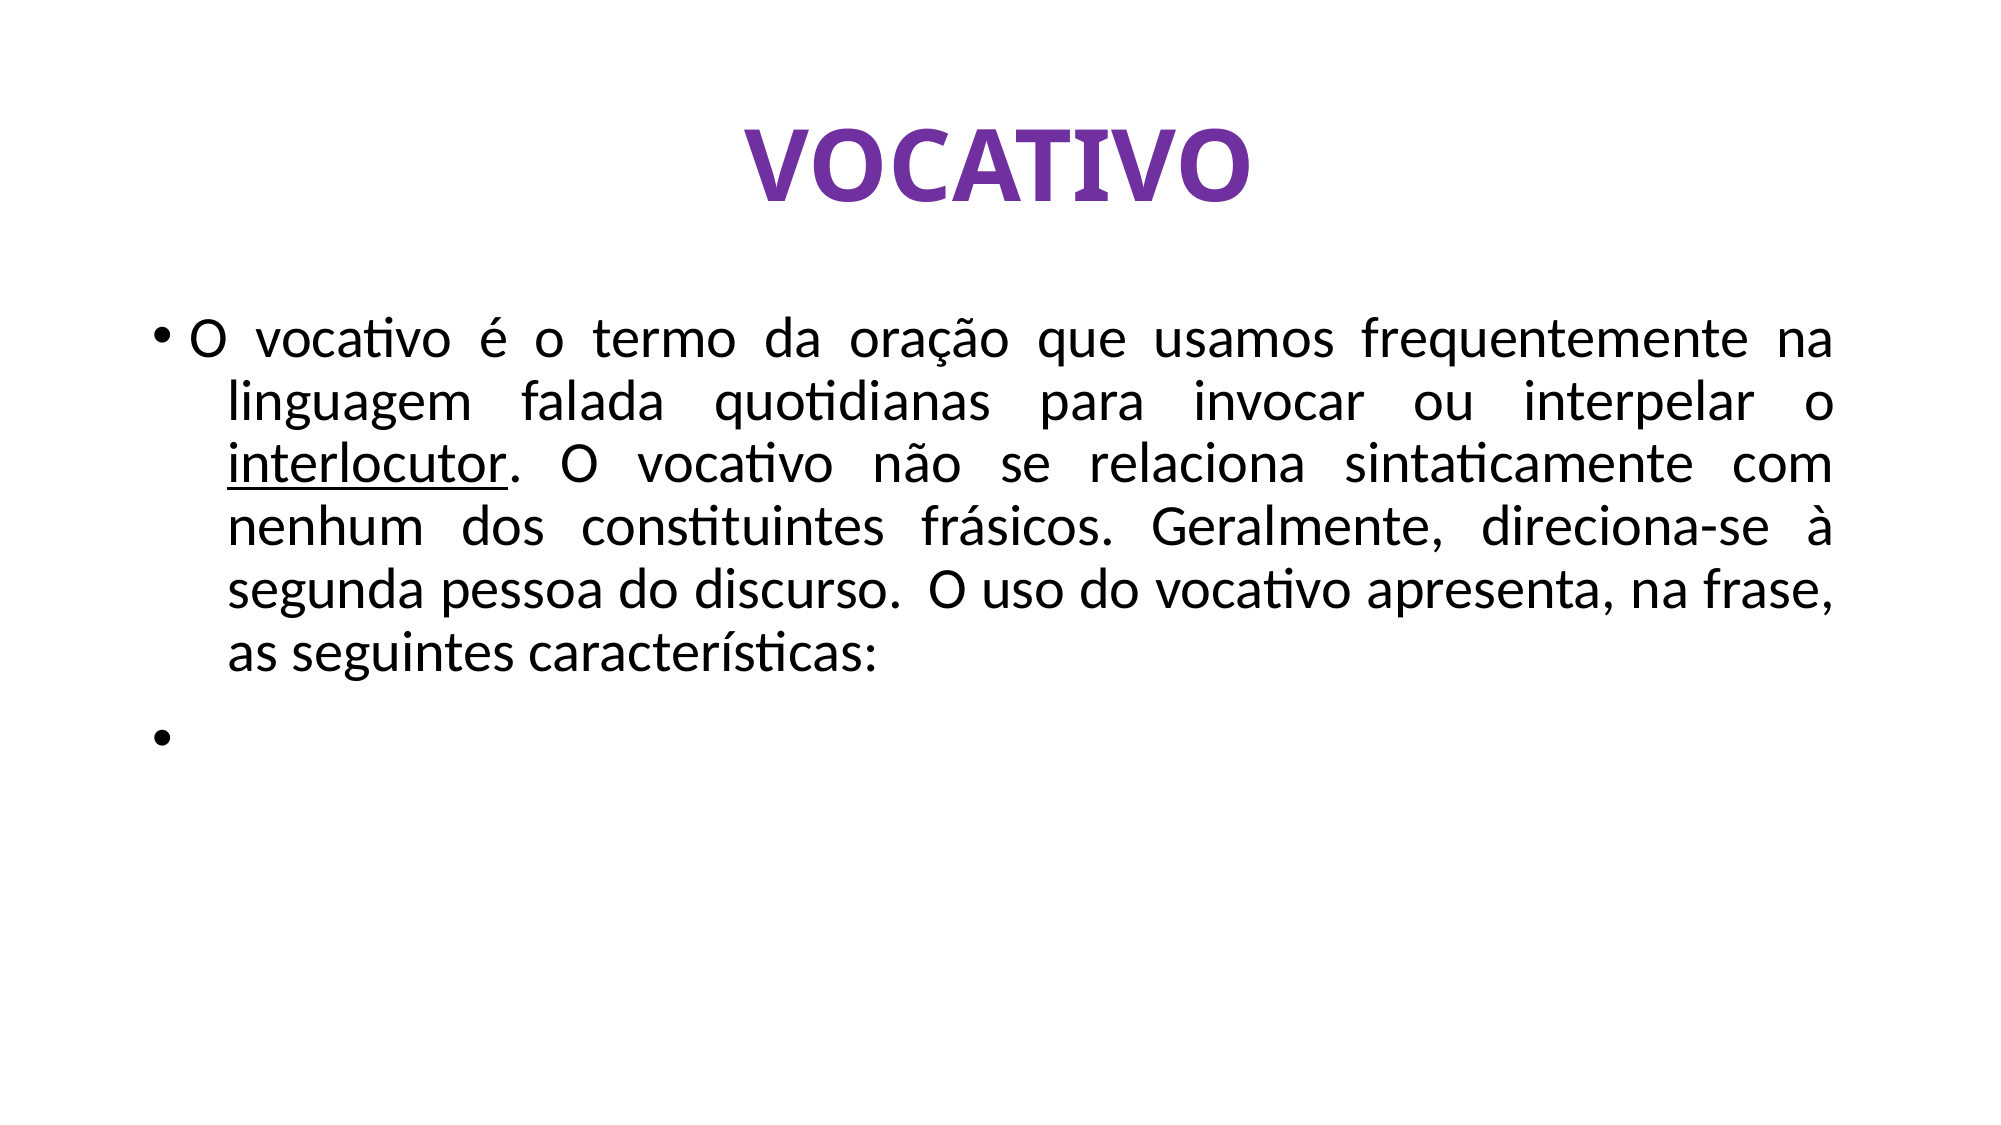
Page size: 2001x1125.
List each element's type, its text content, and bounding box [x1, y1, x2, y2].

title VOCATIVO [137, 59, 1863, 278]
list O vocativo é o termo da oração que usamos frequentemente na linguagem falada quotidianas para invocar ou interpelar o interlocutor. O vocativo não se relaciona sintaticamente com nenhum dos constituintes frásicos. Geralmente, direciona-se à segunda pessoa do discurso. O uso do vocativo apresenta, na frase, as seguintes características: [137, 299, 1863, 1014]
